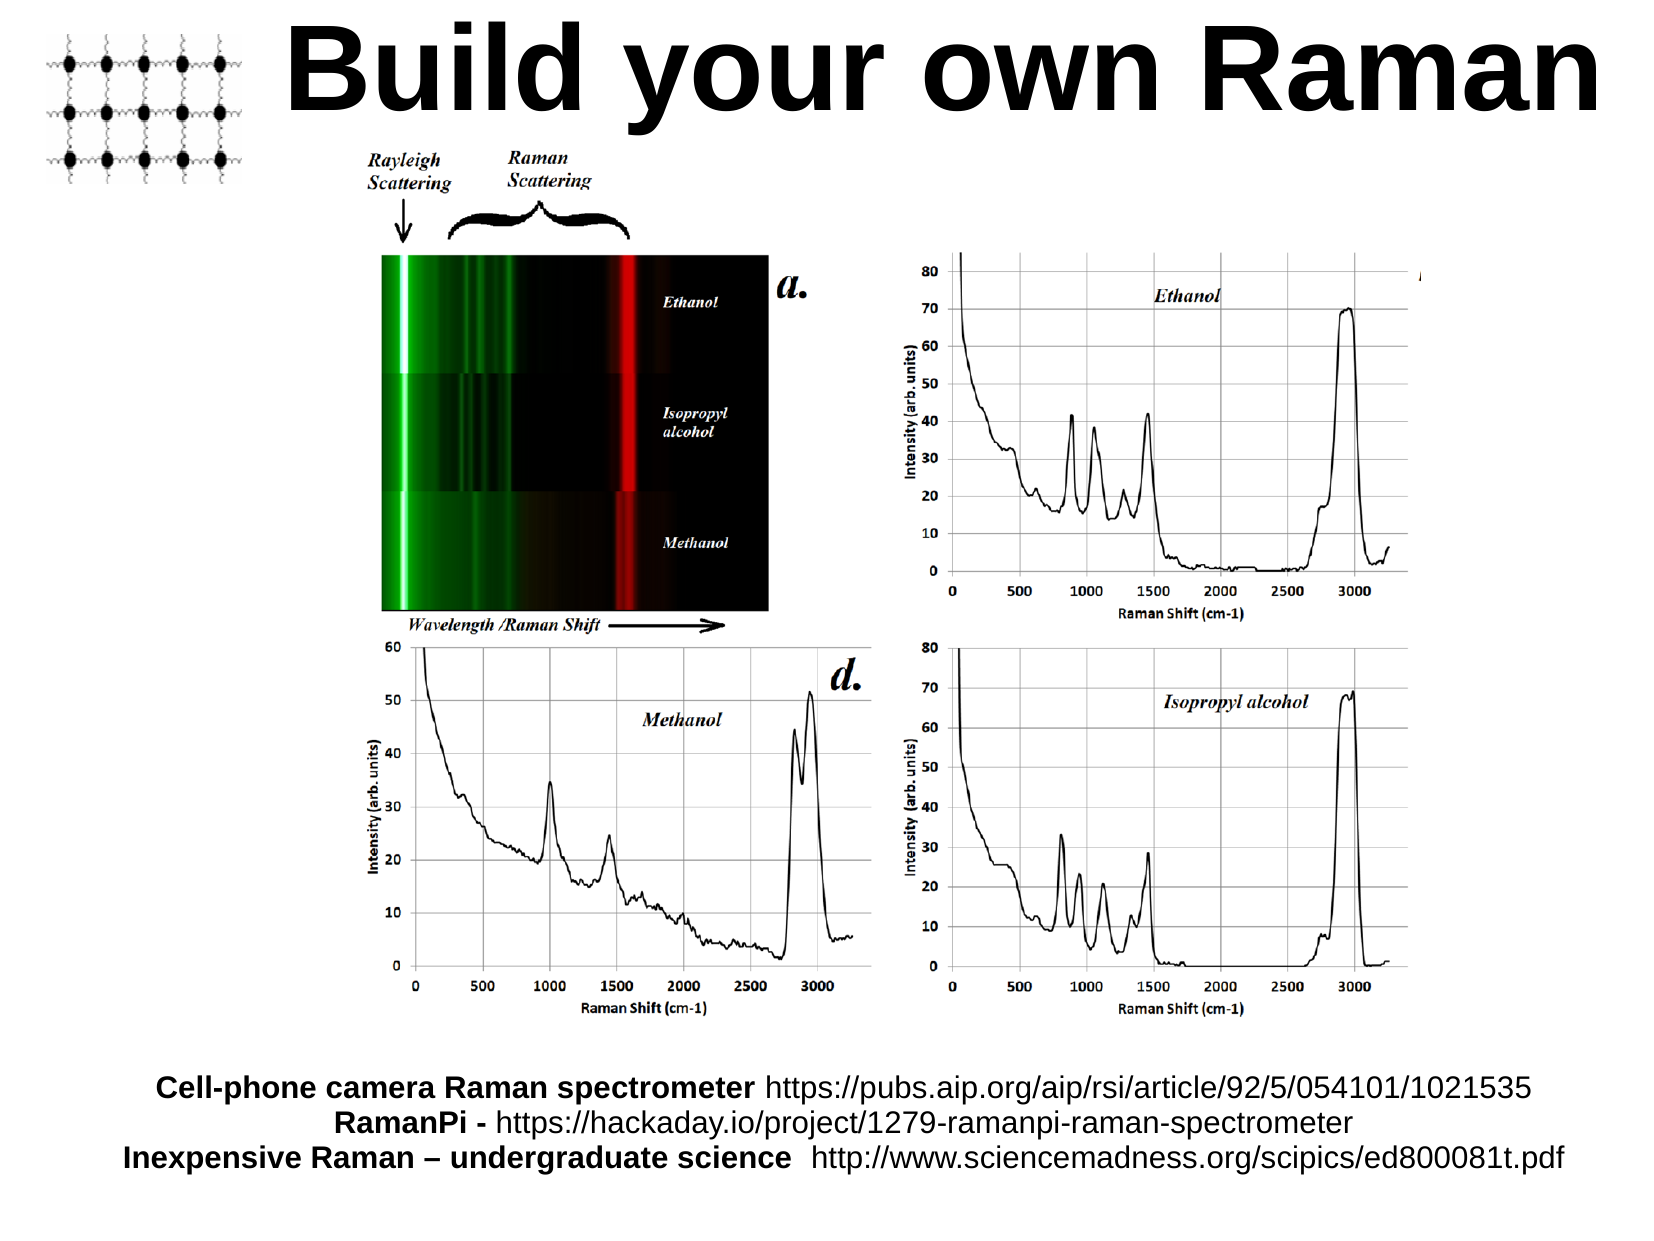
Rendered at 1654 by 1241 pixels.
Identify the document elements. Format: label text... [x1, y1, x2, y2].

picture [318, 172, 1421, 1028]
title Build your own Raman [200, 0, 1654, 172]
picture [11, 12, 245, 189]
text_box Cell-phone camera Raman spectrometer https://pubs.aip.org/aip/rsi/article/92/5/054101/1021535 RamanPi - https://hackaday.io/project/1279-ramanpi-raman-spectrometer Inexpensive Raman – undergraduate science http://www.sciencemadness.org/scipics/ed800081t.pdf [94, 1063, 1595, 1205]
